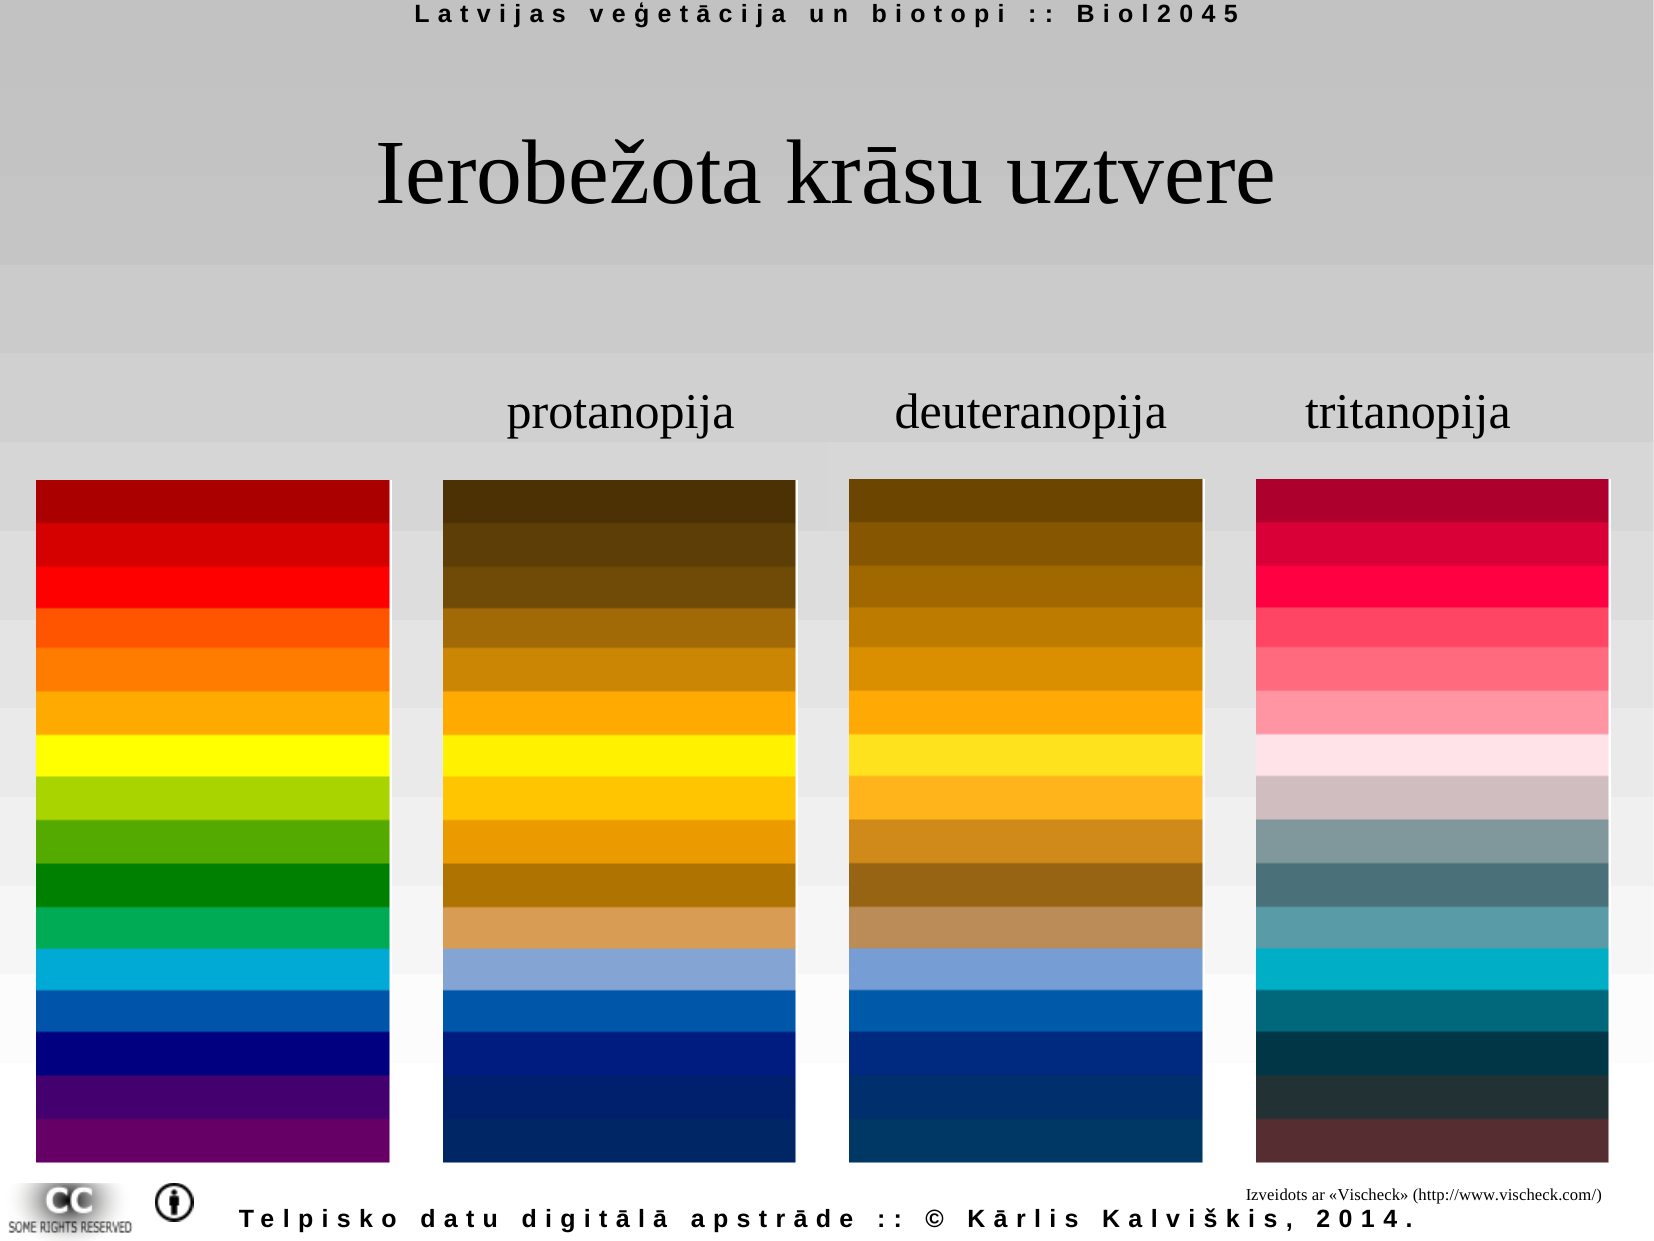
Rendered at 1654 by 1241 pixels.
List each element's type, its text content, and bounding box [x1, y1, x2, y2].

text_box Izveidots ar «Vischeck» (http://www.vischeck.com/) [1250, 1185, 1603, 1204]
title Ierobežota krāsu uztvere [29, 49, 1625, 296]
text_box tritanopija [1305, 383, 1512, 441]
text_box protanopija [506, 383, 736, 441]
picture [0, 0, 1654, 1241]
text_box deuteranopija [894, 383, 1168, 441]
